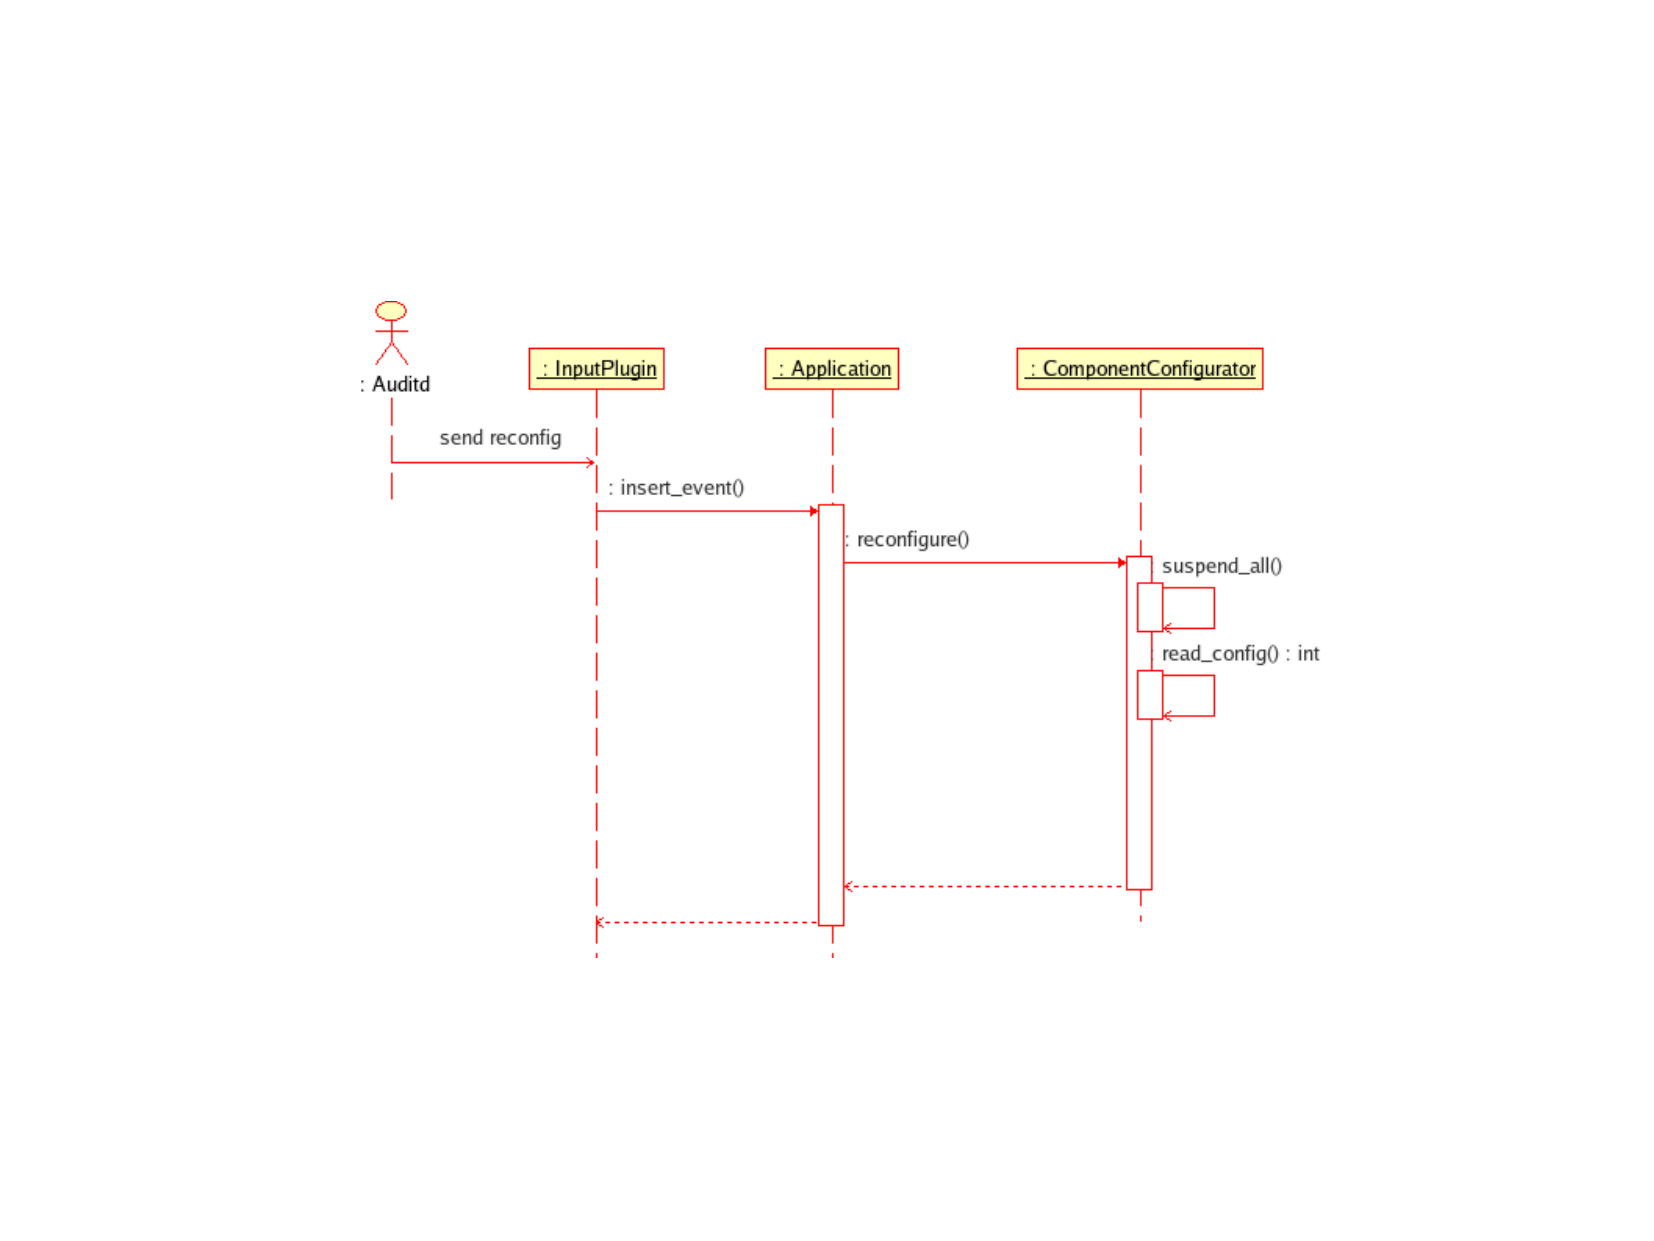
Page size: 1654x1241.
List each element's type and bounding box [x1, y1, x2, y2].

picture [346, 301, 1328, 958]
